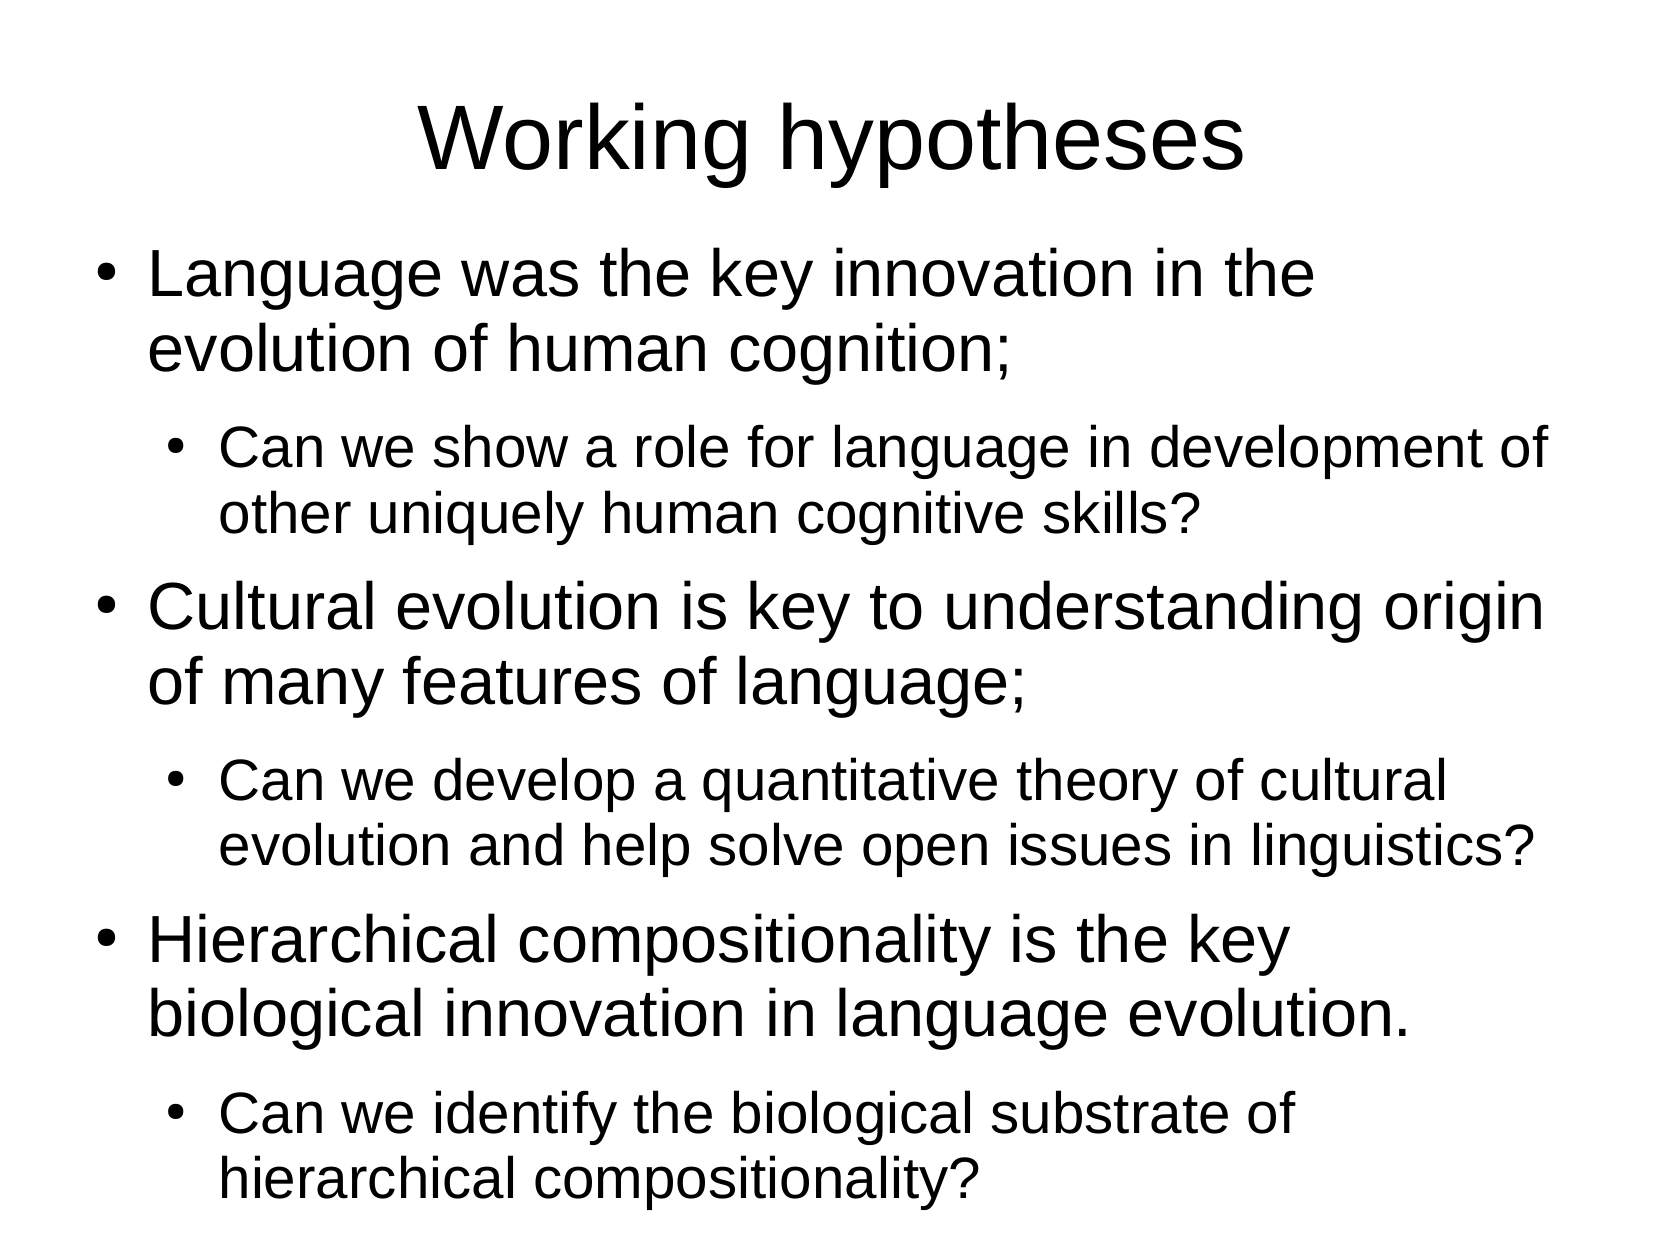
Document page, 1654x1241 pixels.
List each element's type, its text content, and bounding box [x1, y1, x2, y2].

title Working hypotheses [88, 38, 1577, 237]
list Language was the key innovation in the evolution of human cognition; Can we show a role for language in development of other uniquely human cognitive skills? Cultural evolution is key to understanding origin of many features of language; Can we develop a quantitative theory of cultural evolution and help solve open issues in linguistics? Hierarchical compositionality is the key biological innovation in language evolution. Can we identify the biological substrate of hierarchical compositionality? [76, 236, 1565, 1211]
